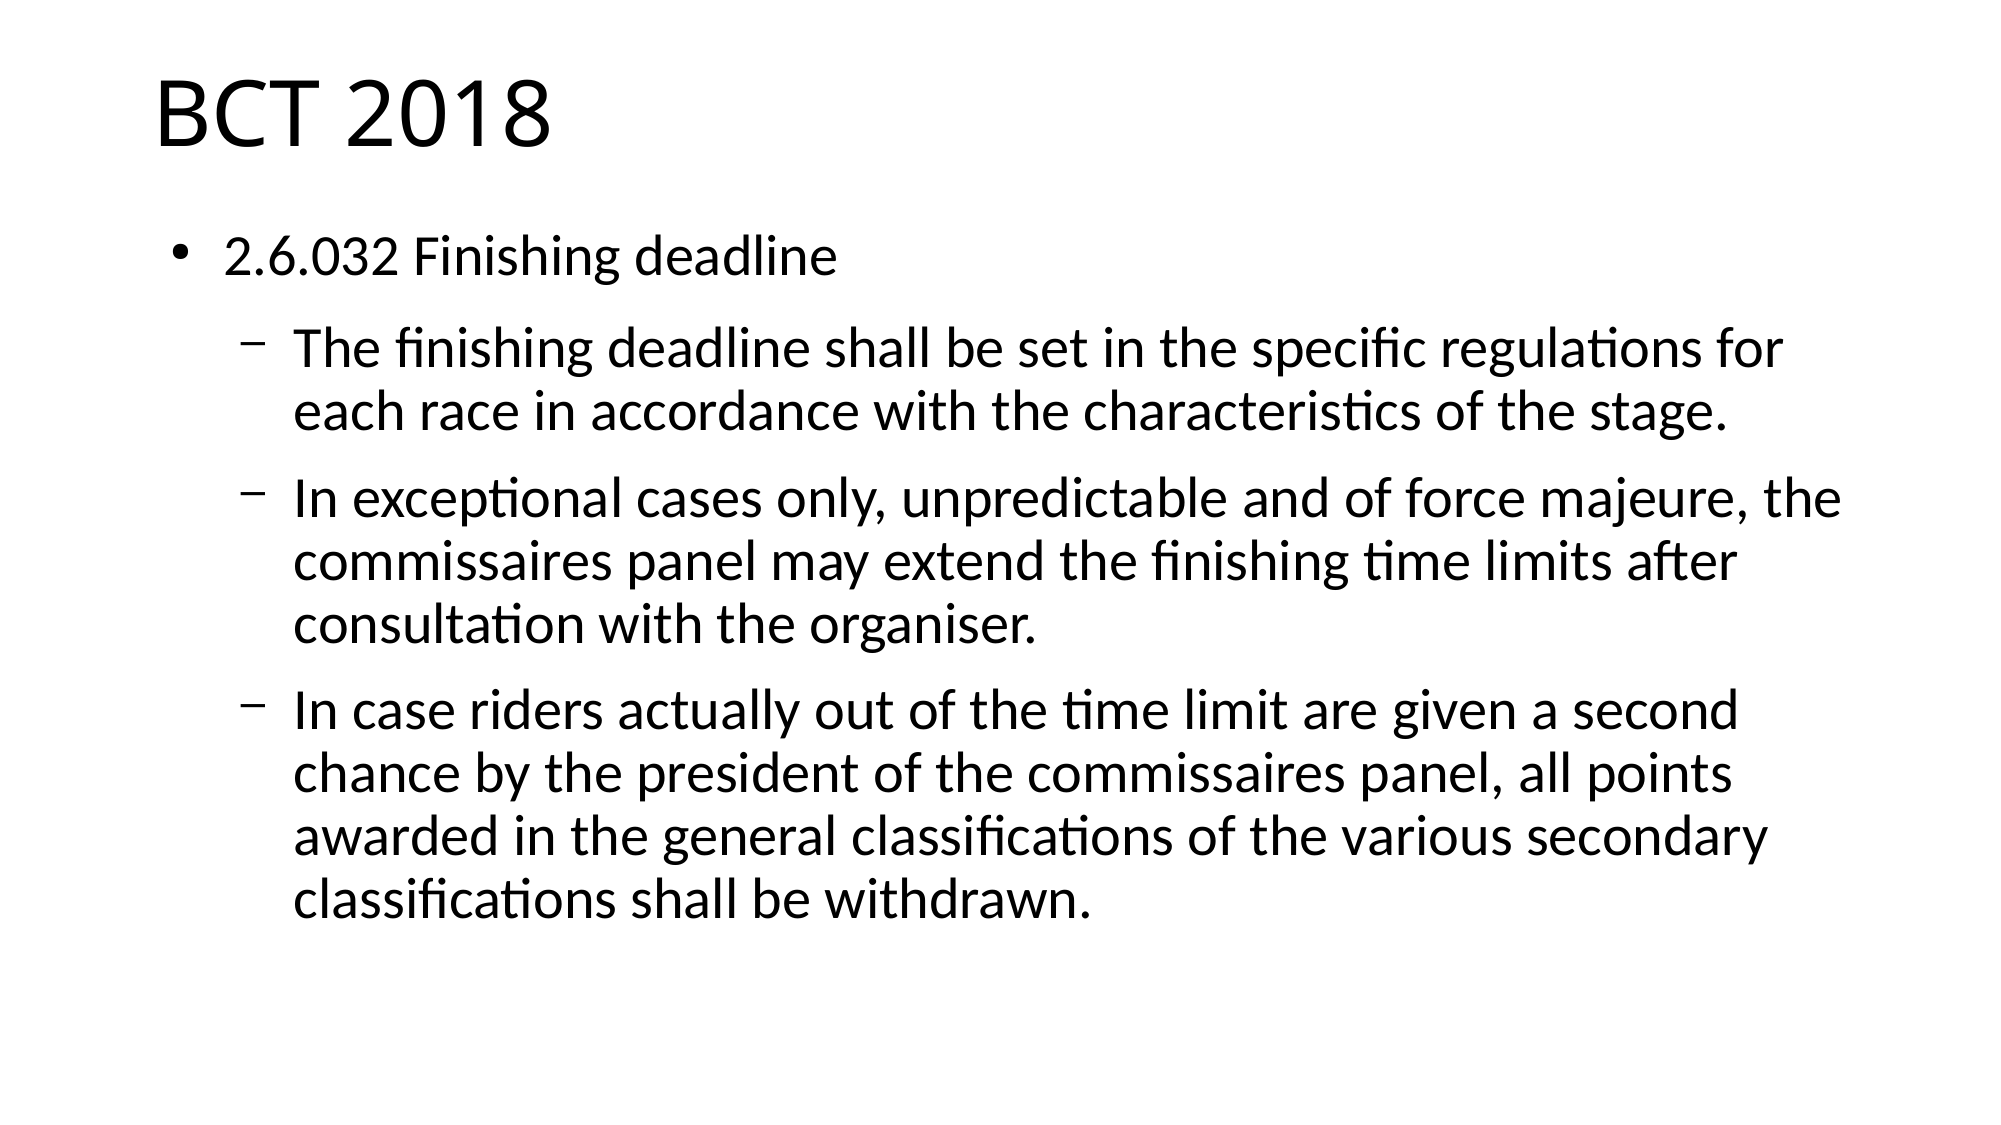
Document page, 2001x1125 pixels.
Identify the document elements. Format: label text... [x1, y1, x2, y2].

title BCT 2018 [137, 59, 1863, 217]
list 2.6.032 Finishing deadline The finishing deadline shall be set in the specific regulations for each race in accordance with the characteristics of the stage. In exceptional cases only, unpredictable and of force majeure, the commissaires panel may extend the finishing time limits after consultation with the organiser. In case riders actually out of the time limit are given a second chance by the president of the commissaires panel, all points awarded in the general classifications of the various secondary classifications shall be withdrawn. [137, 217, 1863, 932]
